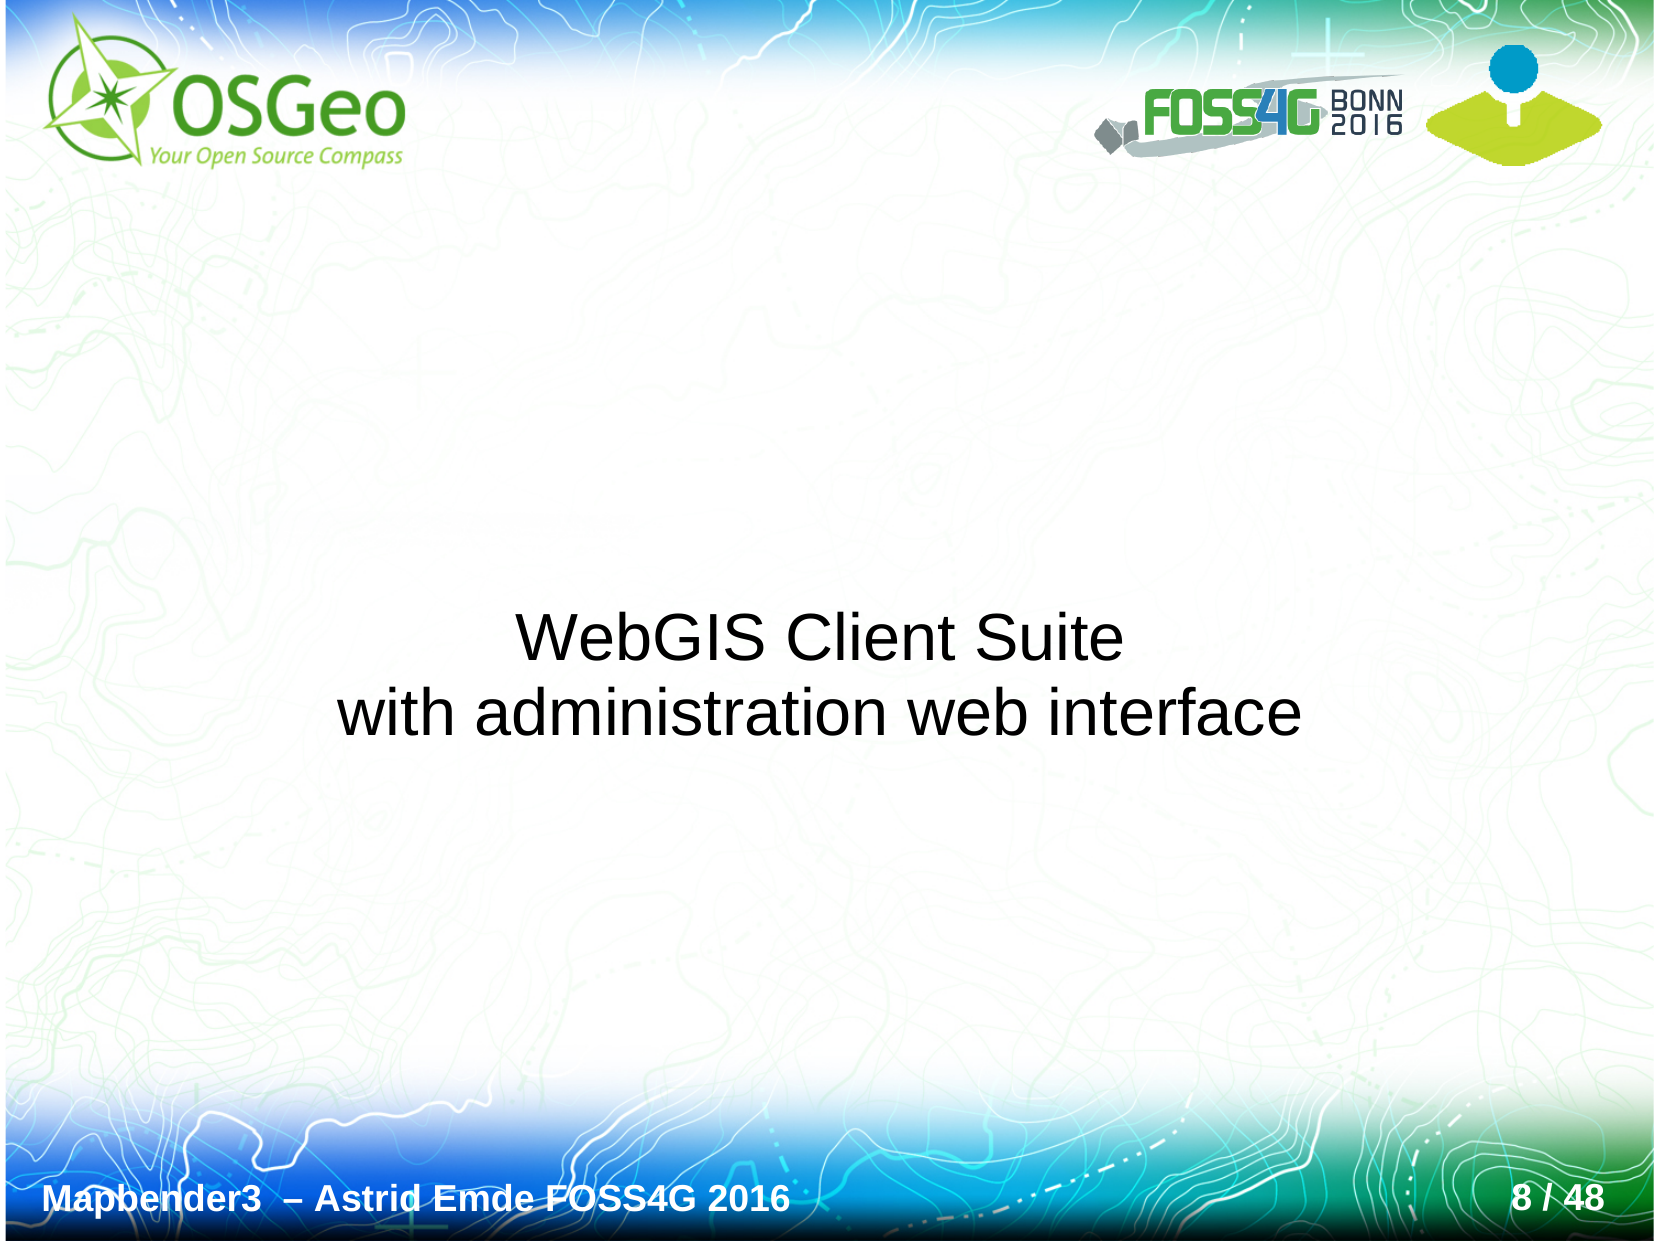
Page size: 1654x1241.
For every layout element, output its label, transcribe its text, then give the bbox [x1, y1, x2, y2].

picture [5, 0, 1654, 1241]
subtitle WebGIS Client Suite with administration web interface [76, 177, 1565, 1173]
